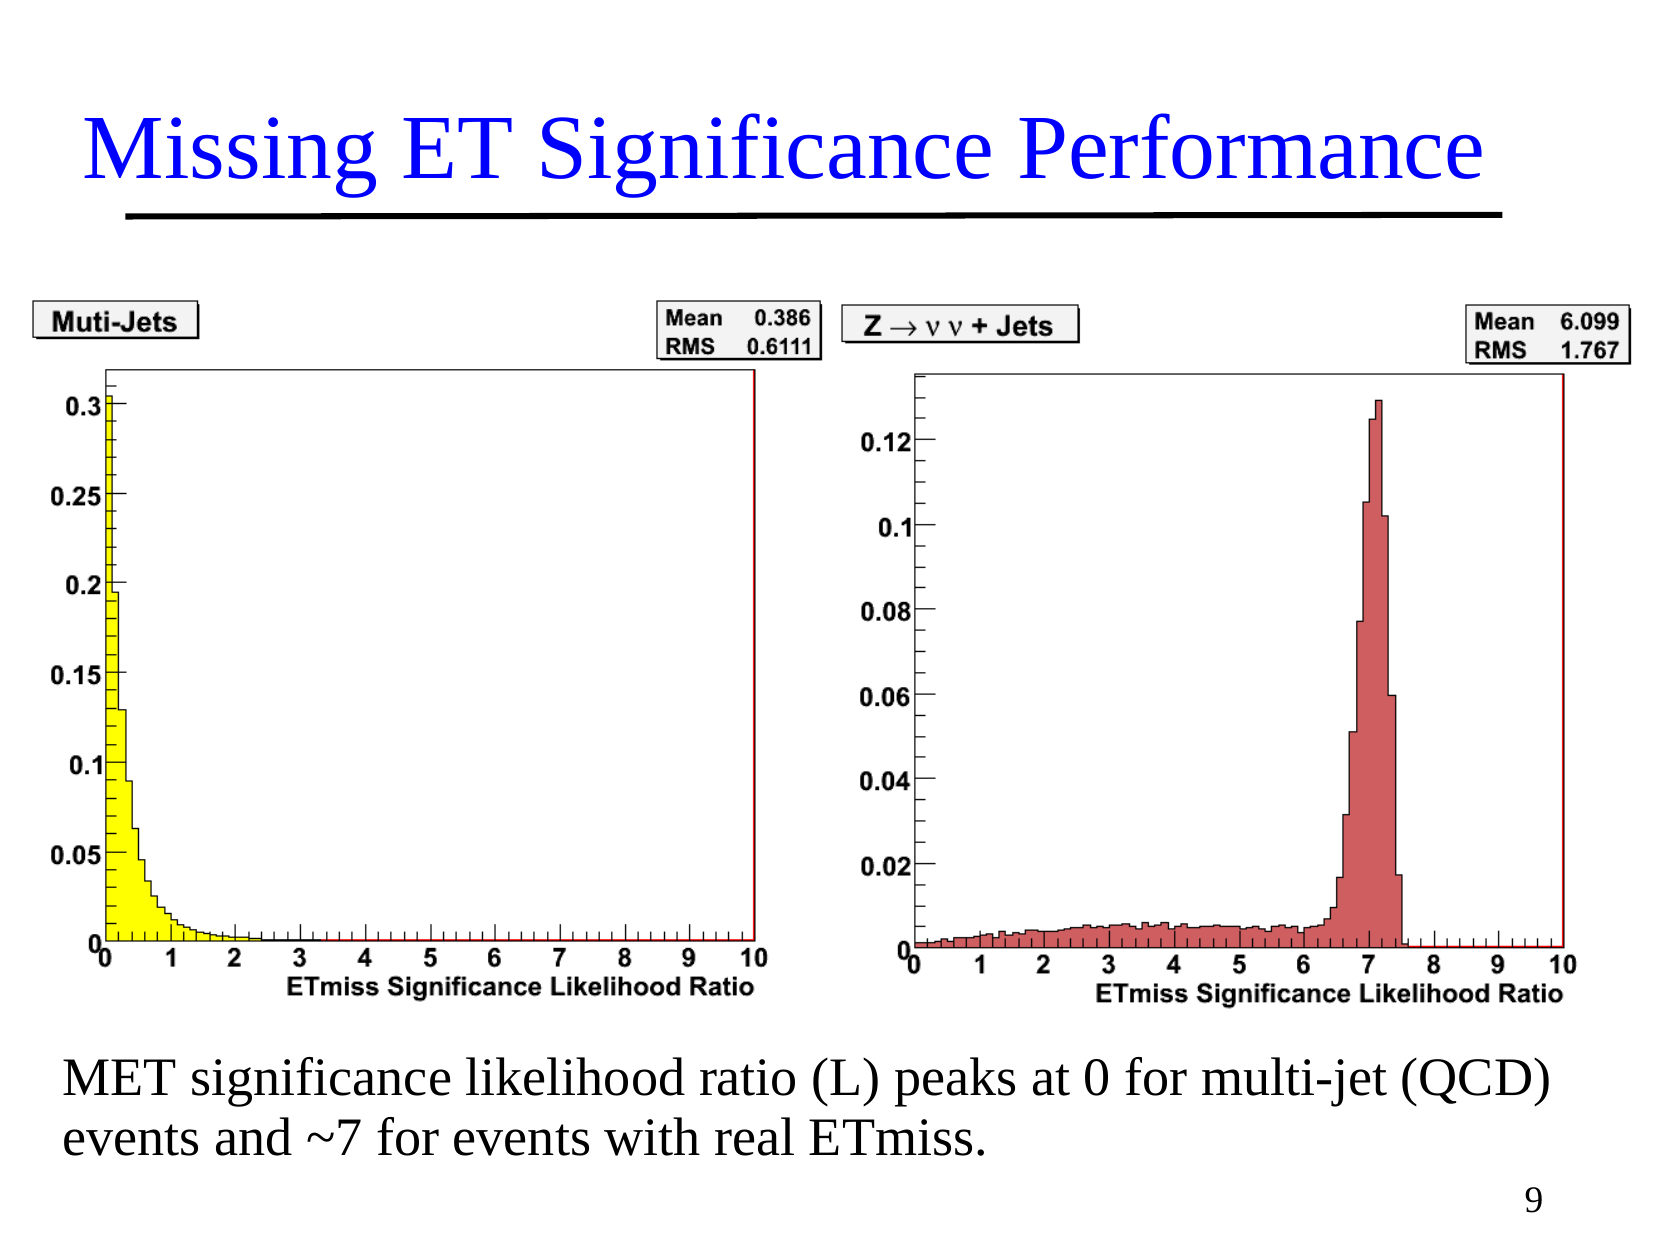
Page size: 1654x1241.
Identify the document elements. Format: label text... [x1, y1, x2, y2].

picture [25, 298, 1645, 1021]
text_box MET significance likelihood ratio (L) peaks at 0 for multi-jet (QCD) events and ~7 for events with real ETmiss. [62, 1046, 1553, 1167]
text_box Missing ET Significance Performance [82, 96, 1627, 210]
